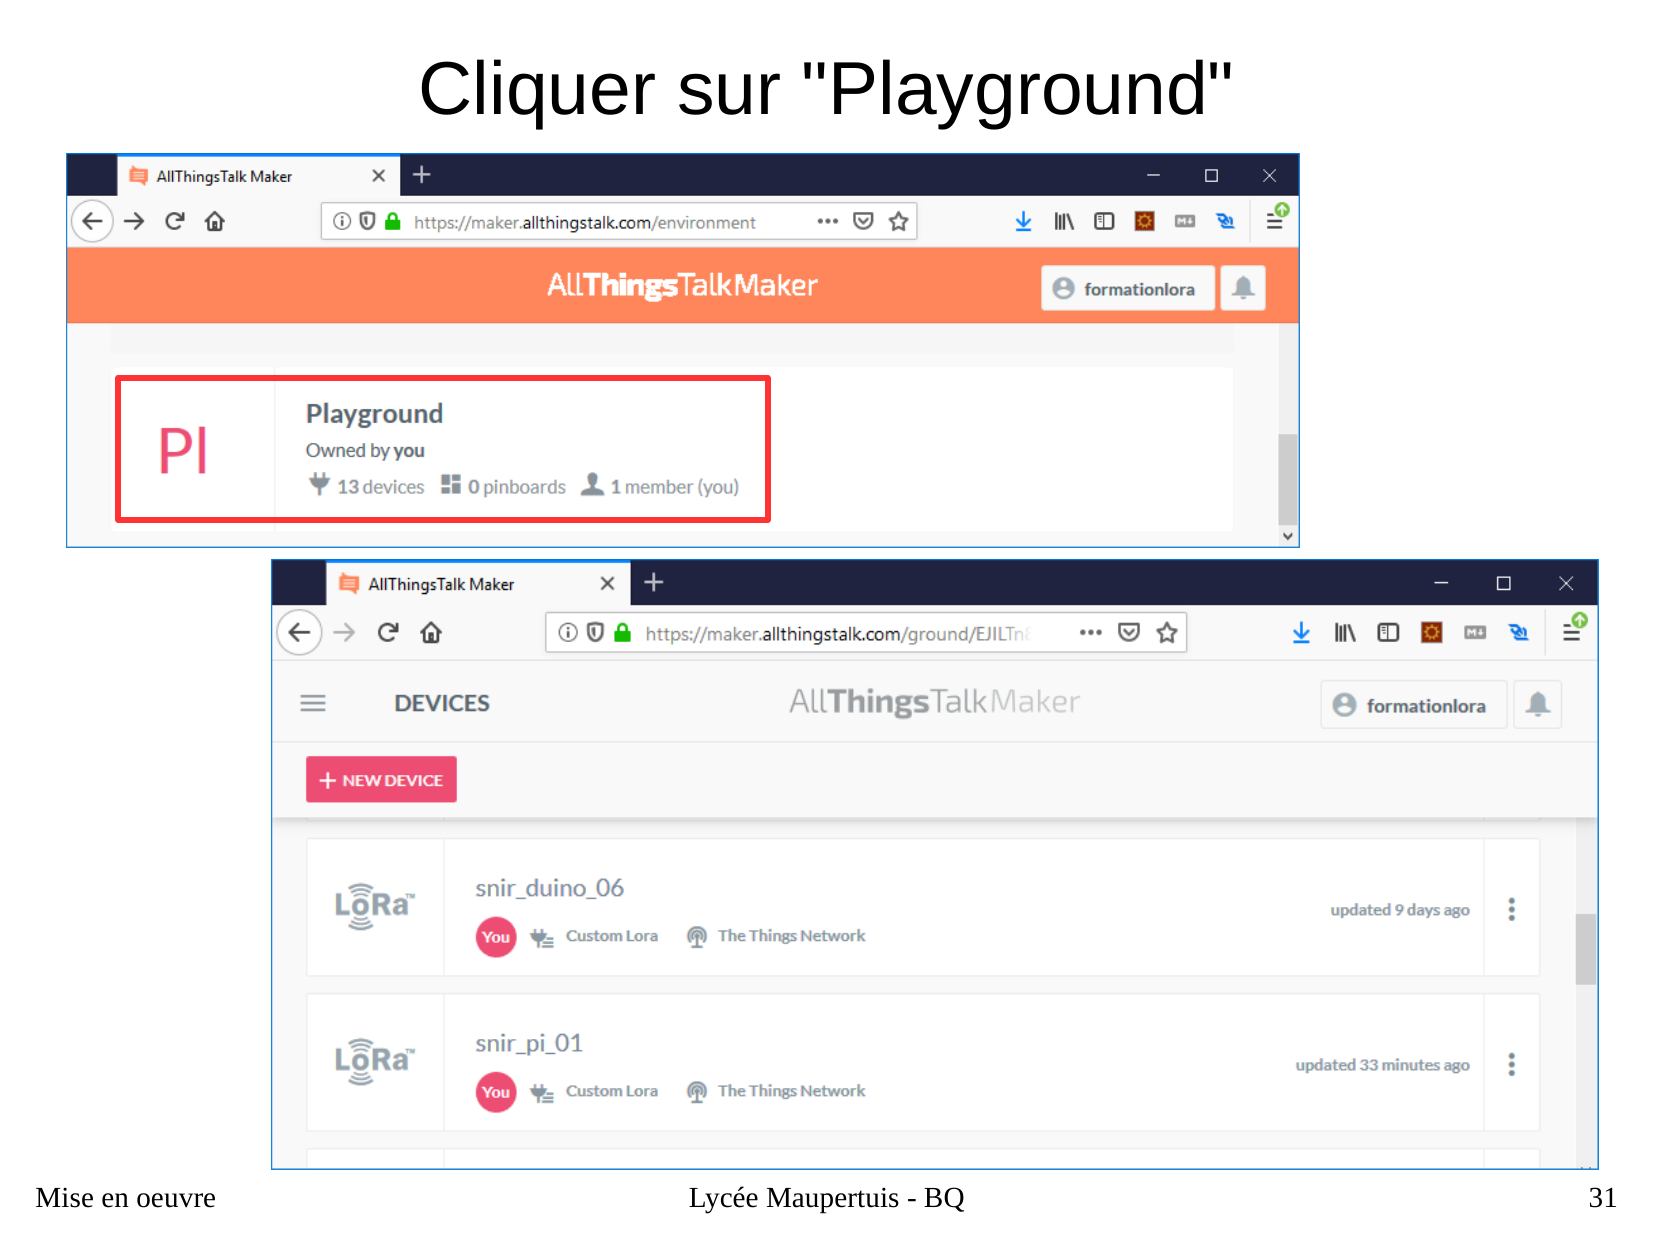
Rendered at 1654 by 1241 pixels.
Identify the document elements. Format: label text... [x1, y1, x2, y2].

picture [271, 559, 1599, 1170]
picture [66, 153, 1300, 549]
title Cliquer sur "Playground" [35, 35, 1619, 142]
